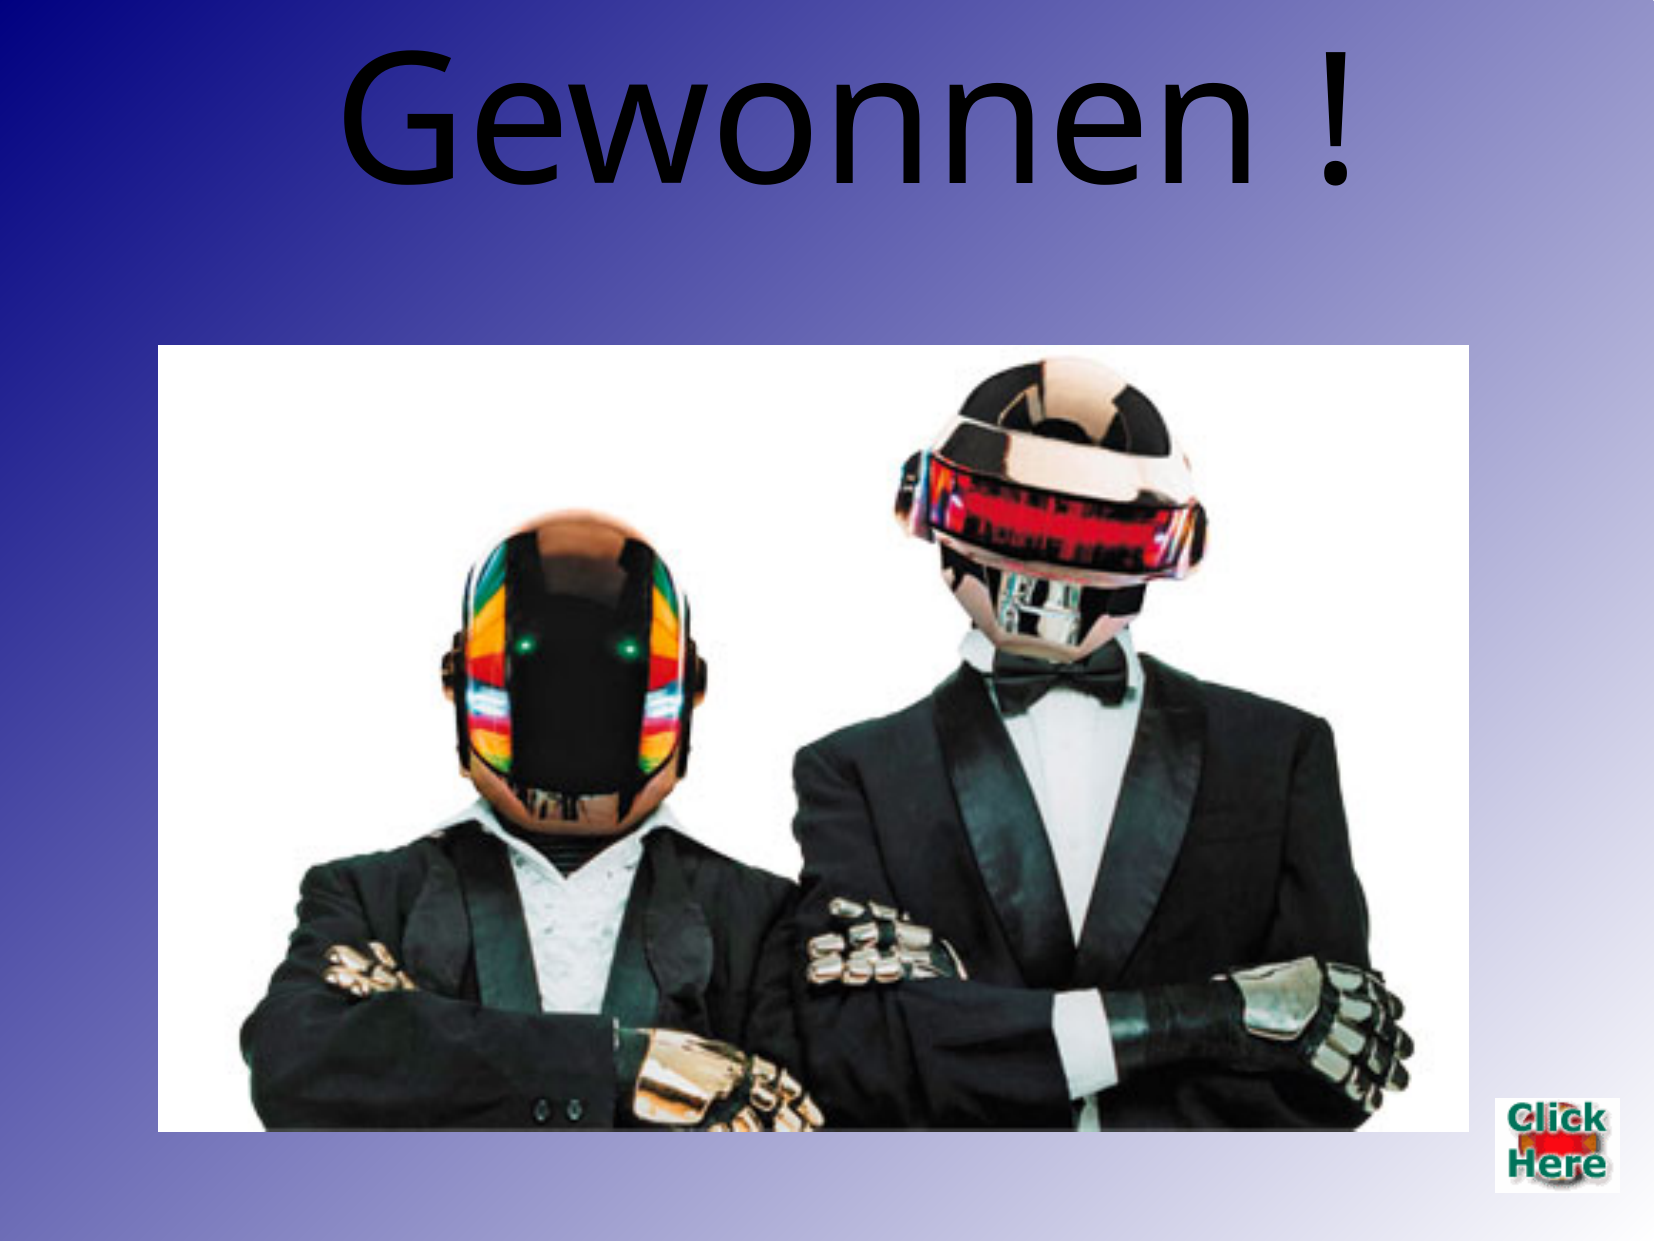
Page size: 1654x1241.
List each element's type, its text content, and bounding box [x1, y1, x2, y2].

picture [1495, 1098, 1620, 1193]
picture [158, 345, 1469, 1132]
text_box Gewonnen ! [103, 0, 1592, 208]
